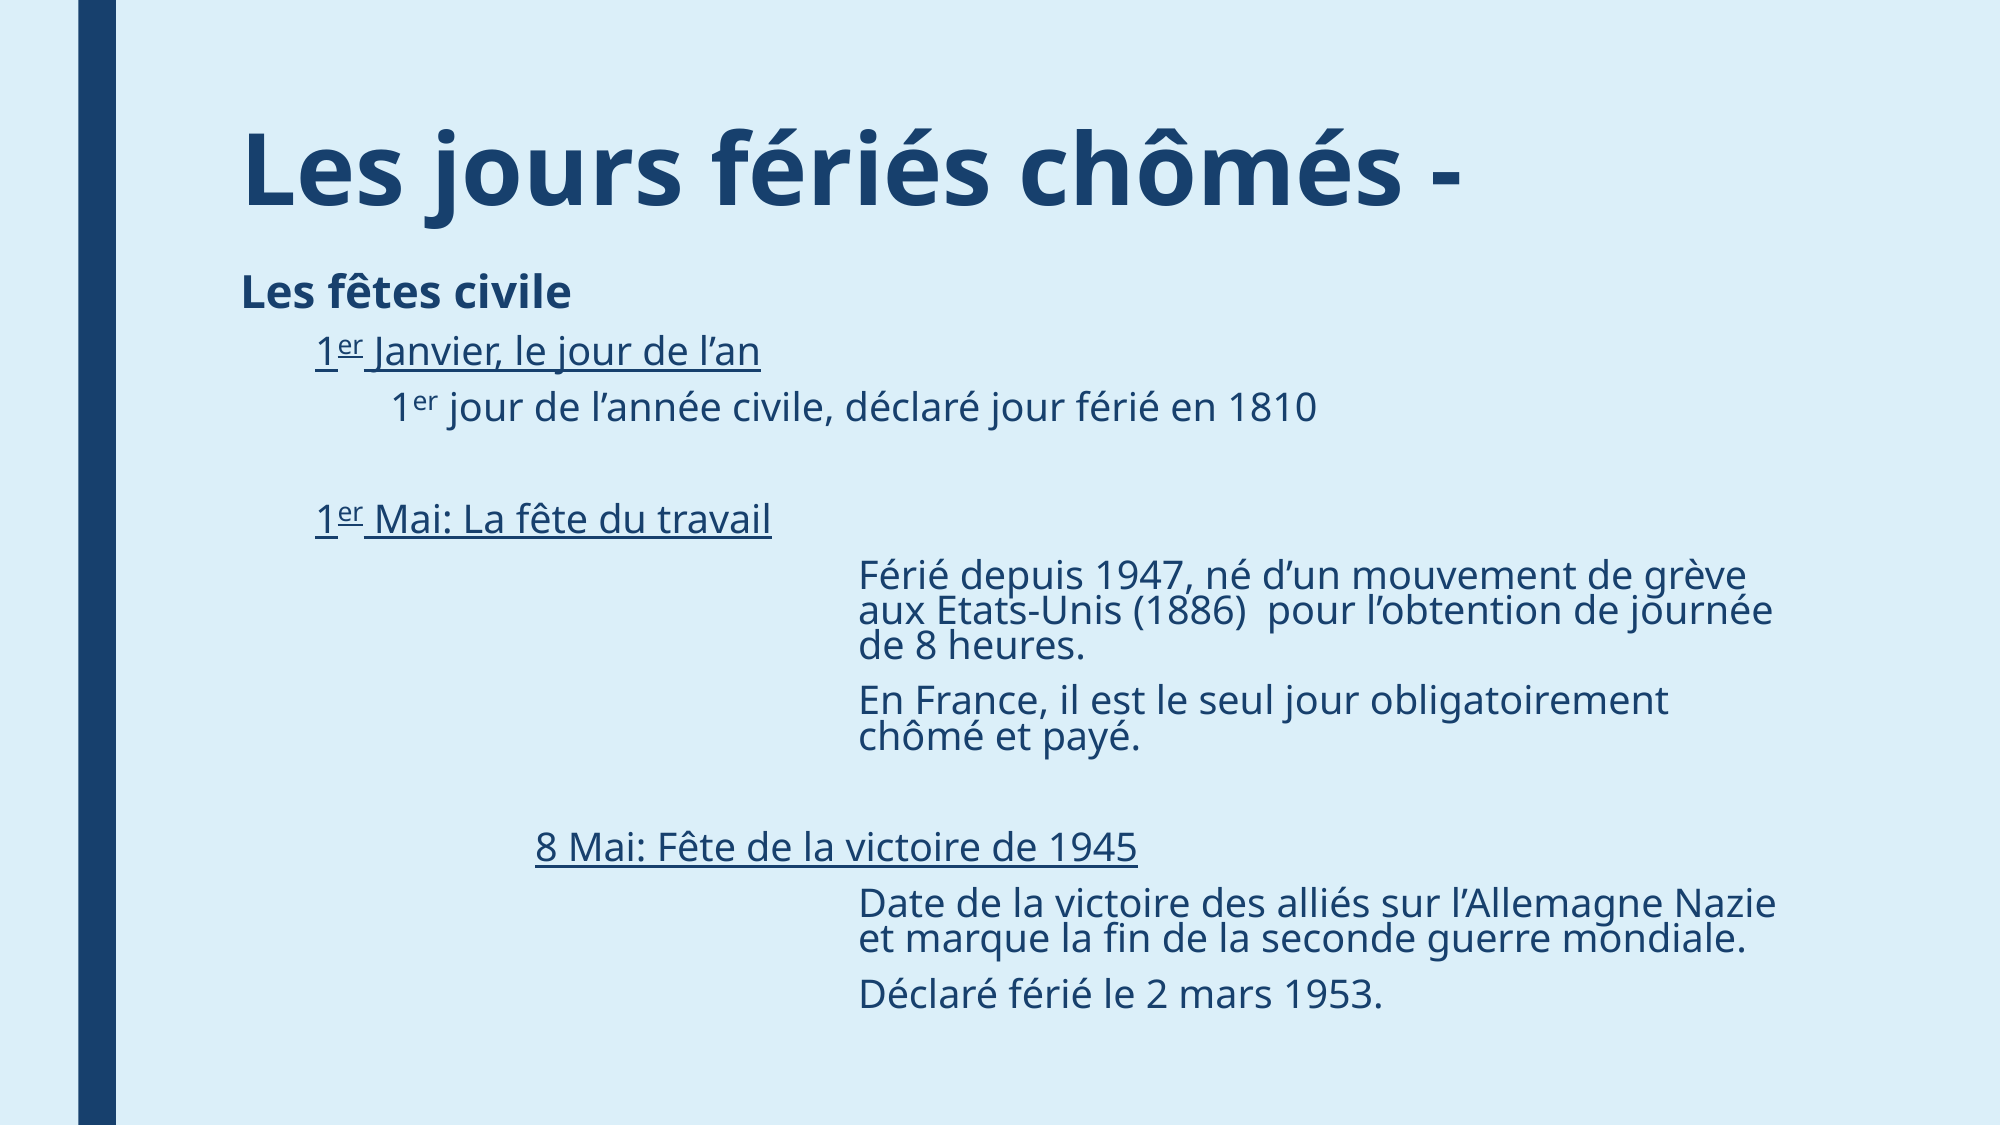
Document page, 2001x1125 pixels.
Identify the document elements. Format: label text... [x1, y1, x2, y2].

title Les jours fériés chômés - [225, 112, 1801, 253]
list Les fêtes civile 1er Janvier, le jour de l’an 1er jour de l’année civile, déclaré jour férié en 1810 1er Mai: La fête du travail Férié depuis 1947, né d’un mouvement de grève aux Etats-Unis (1886) pour l’obtention de journée de 8 heures. En France, il est le seul jour obligatoirement chômé et payé. 8 Mai: Fête de la victoire de 1945 Date de la victoire des alliés sur l’Allemagne Nazie et marque la fin de la seconde guerre mondiale. Déclaré férié le 2 mars 1953. [225, 268, 1801, 1048]
